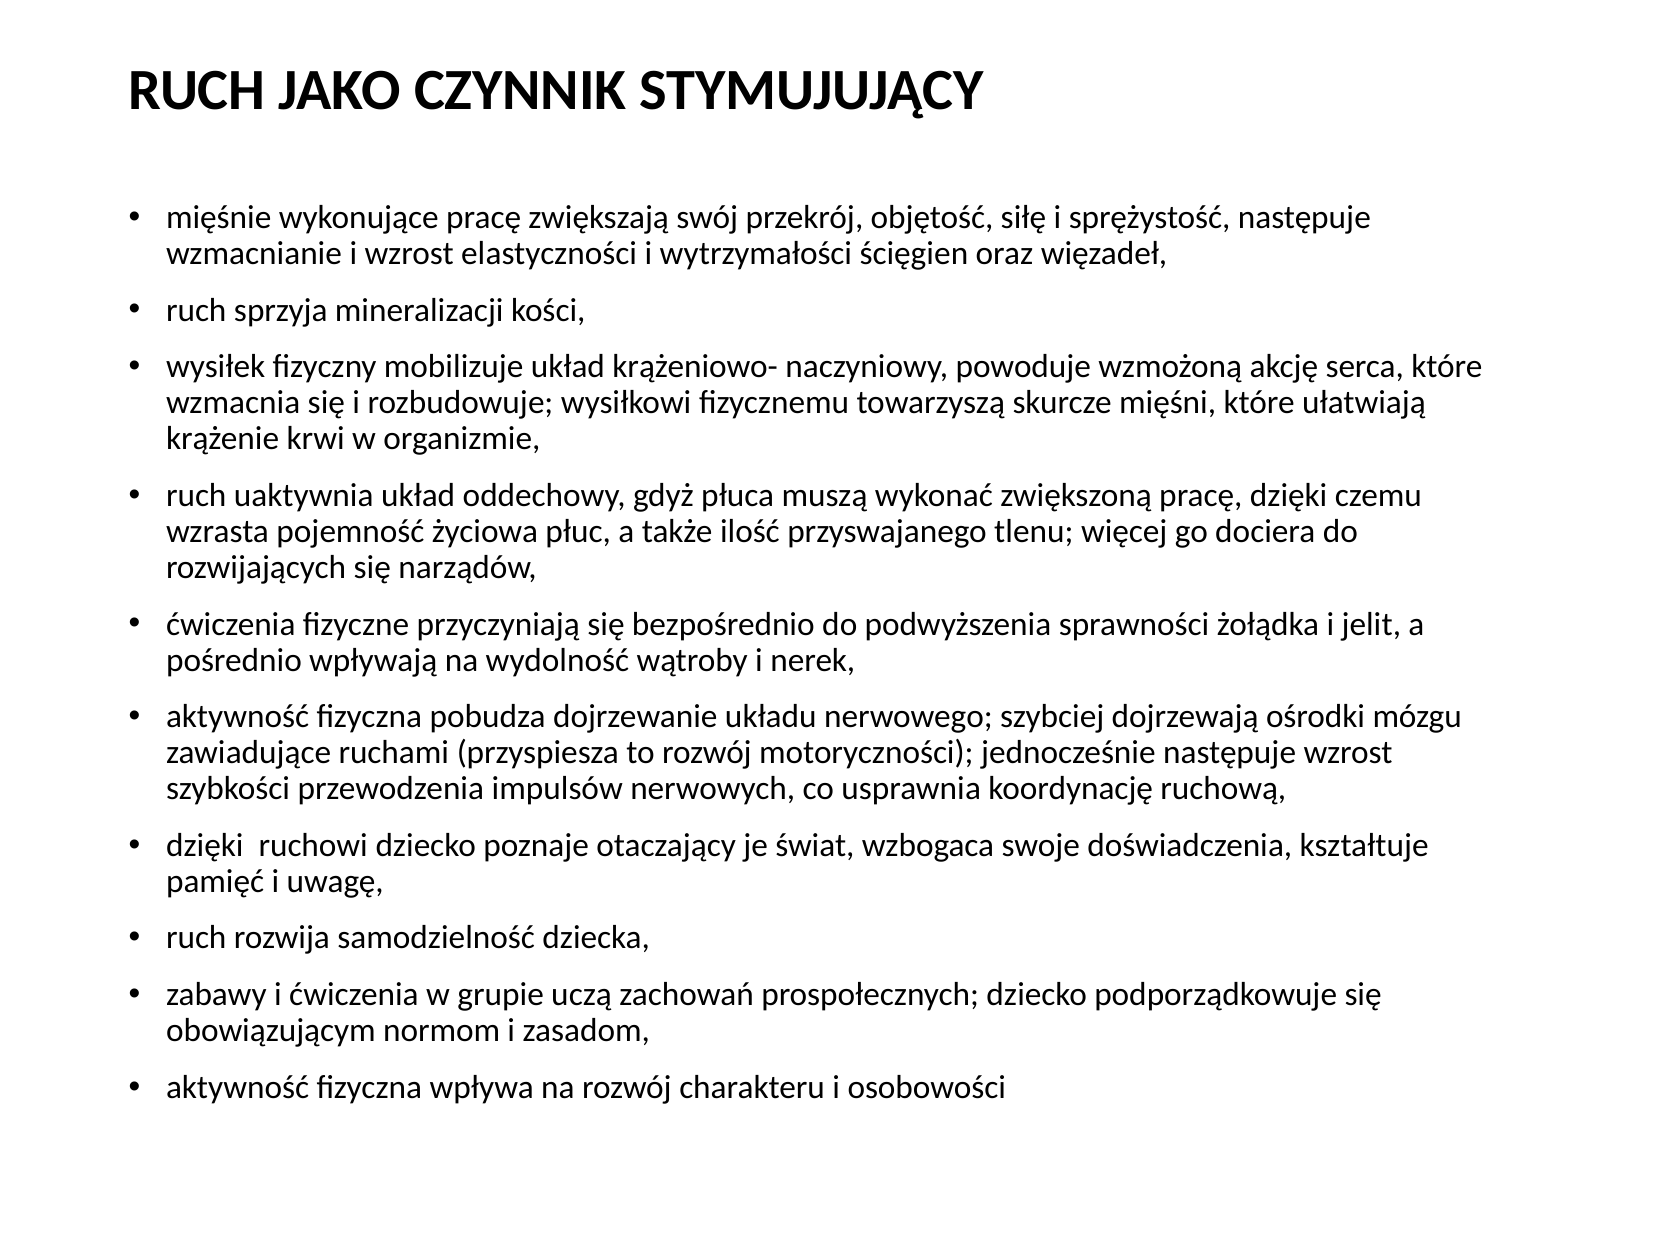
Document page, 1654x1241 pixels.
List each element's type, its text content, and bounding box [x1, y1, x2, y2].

list RUCH JAKO CZYNNIK STYMUJUJĄCY mięśnie wykonujące pracę zwiększają swój przekrój, objętość, siłę i sprężystość, następuje wzmacnianie i wzrost elastyczności i wytrzymałości ścięgien oraz więzadeł, ruch sprzyja mineralizacji kości, wysiłek fizyczny mobilizuje układ krążeniowo- naczyniowy, powoduje wzmożoną akcję serca, które wzmacnia się i rozbudowuje; wysiłkowi fizycznemu towarzyszą skurcze mięśni, które ułatwiają krążenie krwi w organizmie, ruch uaktywnia układ oddechowy, gdyż płuca muszą wykonać zwiększoną pracę, dzięki czemu wzrasta pojemność życiowa płuc, a także ilość przyswajanego tlenu; więcej go dociera do rozwijających się narządów, ćwiczenia fizyczne przyczyniają się bezpośrednio do podwyższenia sprawności żołądka i jelit, a pośrednio wpływają na wydolność wątroby i nerek, aktywność fizyczna pobudza dojrzewanie układu nerwowego; szybciej dojrzewają ośrodki mózgu zawiadujące ruchami (przyspiesza to rozwój motoryczności); jednocześnie następuje wzrost szybkości przewodzenia impulsów nerwowych, co usprawnia koordynację ruchową, dzięki ruchowi dziecko poznaje otaczający je świat, wzbogaca swoje doświadczenia, kształtuje pamięć i uwagę, ruch rozwija samodzielność dziecka, zabawy i ćwiczenia w grupie uczą zachowań prospołecznych; dziecko podporządkowuje się obowiązującym normom i zasadom, aktywność fizyczna wpływa na rozwój charakteru i osobowości [113, 51, 1540, 1039]
